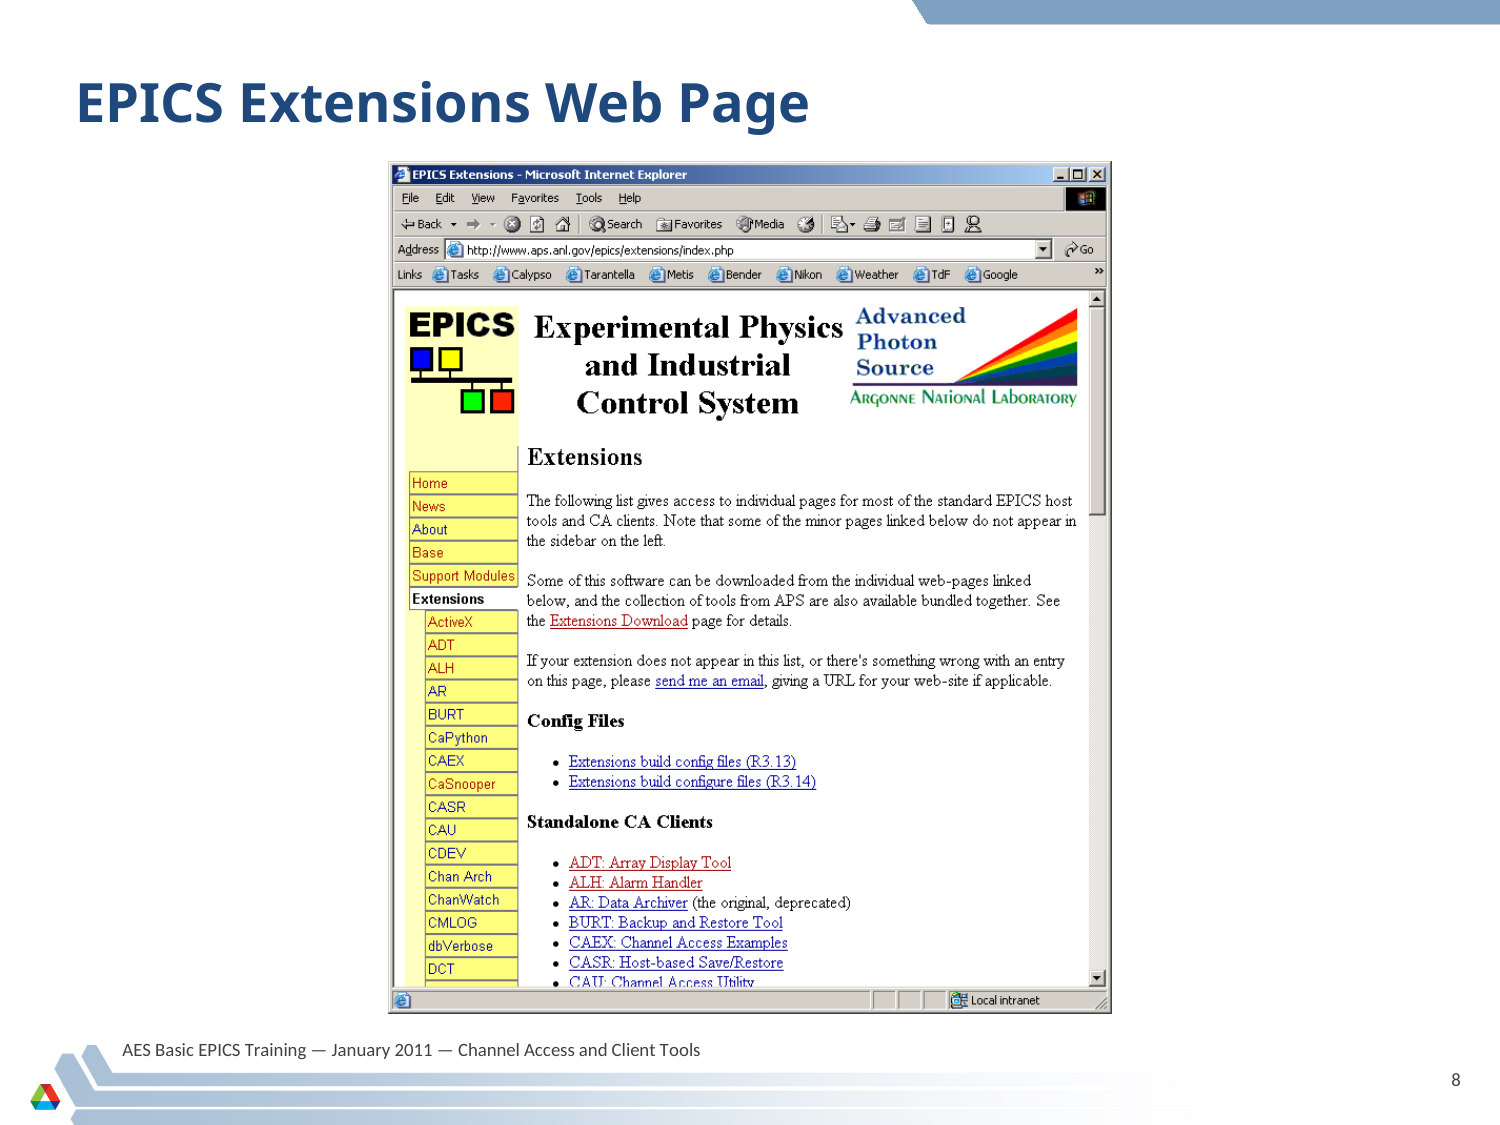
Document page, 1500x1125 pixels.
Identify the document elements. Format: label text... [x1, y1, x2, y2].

title EPICS Extensions Web Page [75, 45, 1426, 233]
picture [0, 1037, 1500, 1125]
picture [388, 161, 1112, 1014]
picture [0, 0, 1500, 26]
